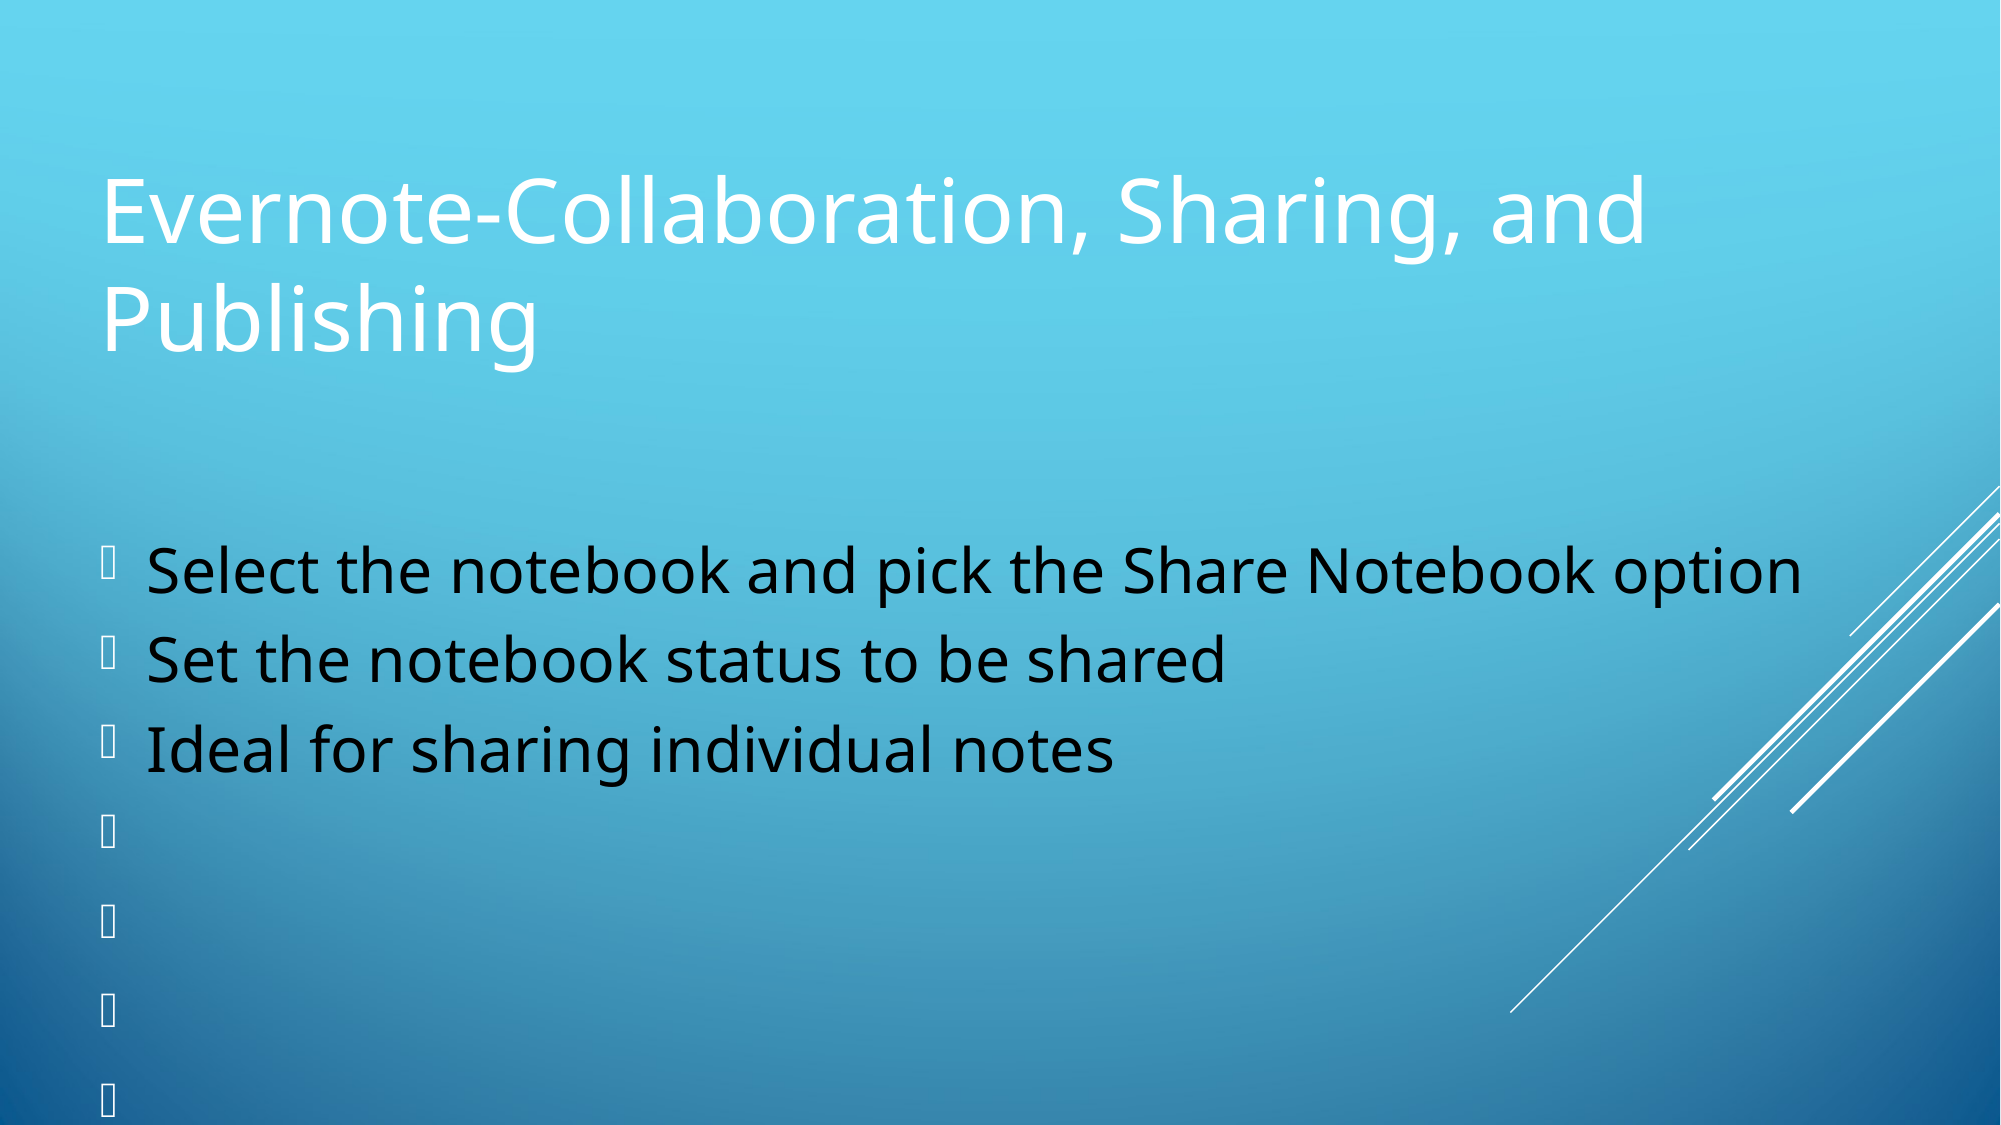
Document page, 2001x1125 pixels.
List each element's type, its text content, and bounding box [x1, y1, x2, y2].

title Evernote-Collaboration, Sharing, and Publishing [84, 138, 1910, 386]
list Select the notebook and pick the Share Notebook option Set the notebook status to be shared Ideal for sharing individual notes [84, 433, 1910, 1125]
